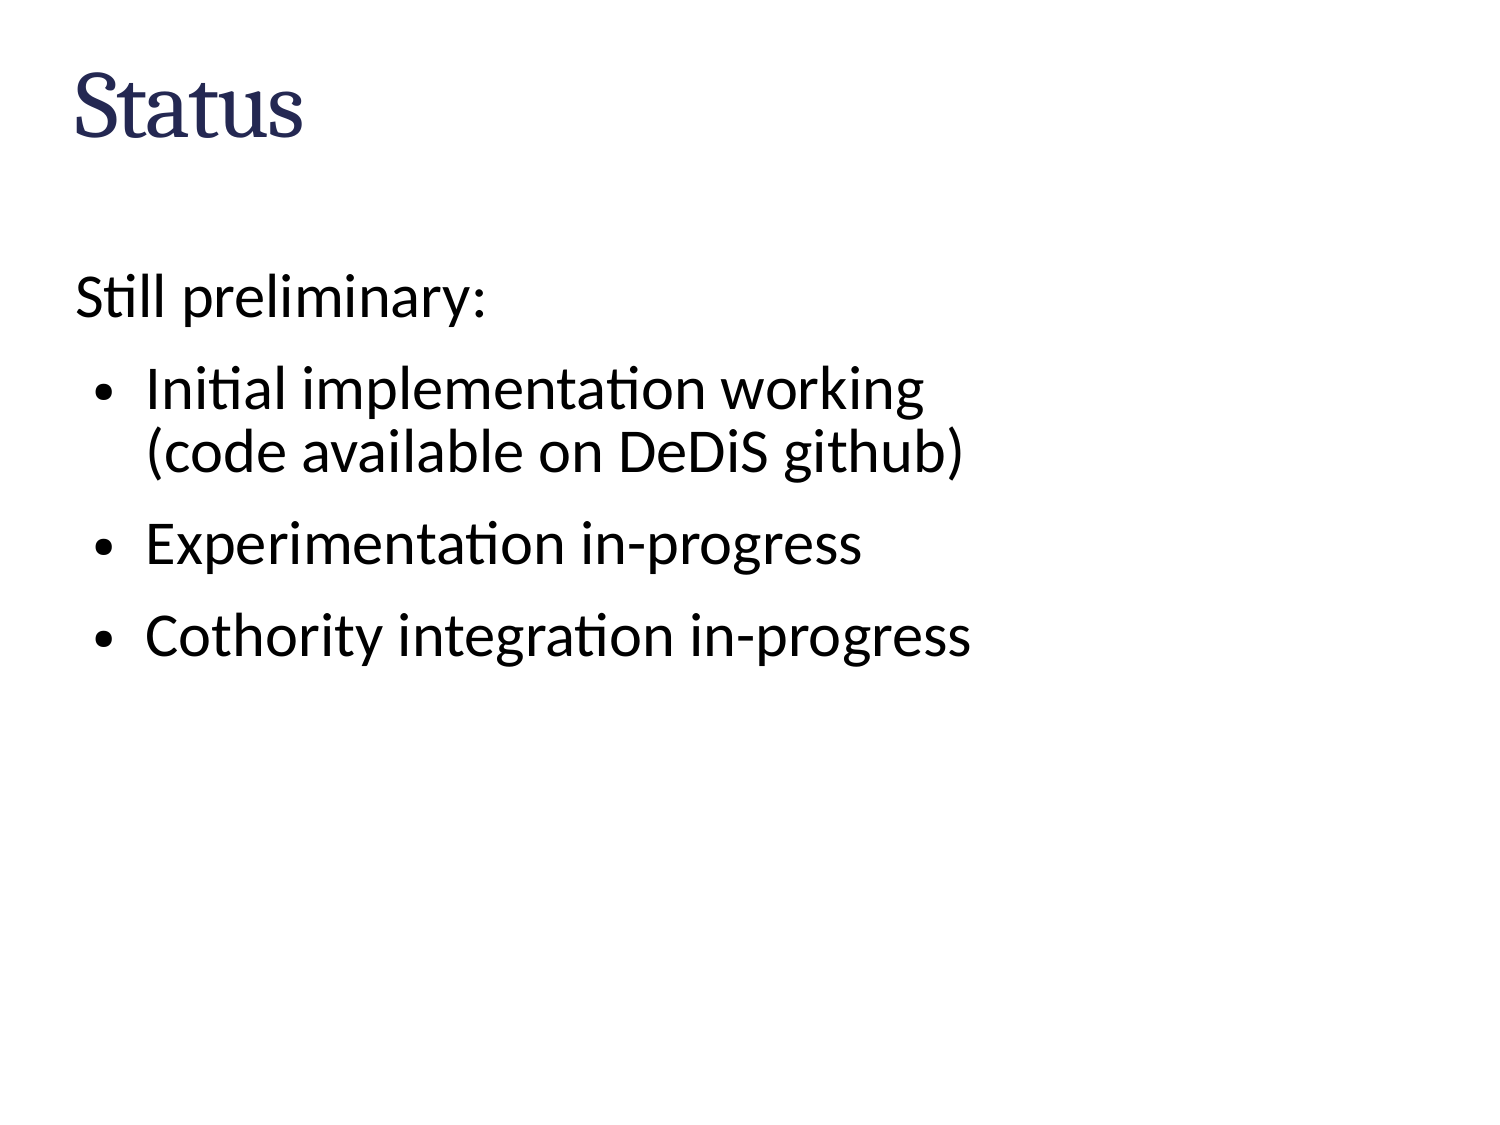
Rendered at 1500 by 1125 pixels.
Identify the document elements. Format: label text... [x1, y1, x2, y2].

list Still preliminary: Initial implementation working (code available on DeDiS github) Experimentation in-progress Cothority integration in-progress [75, 270, 1325, 1063]
title Status [75, 12, 1486, 200]
